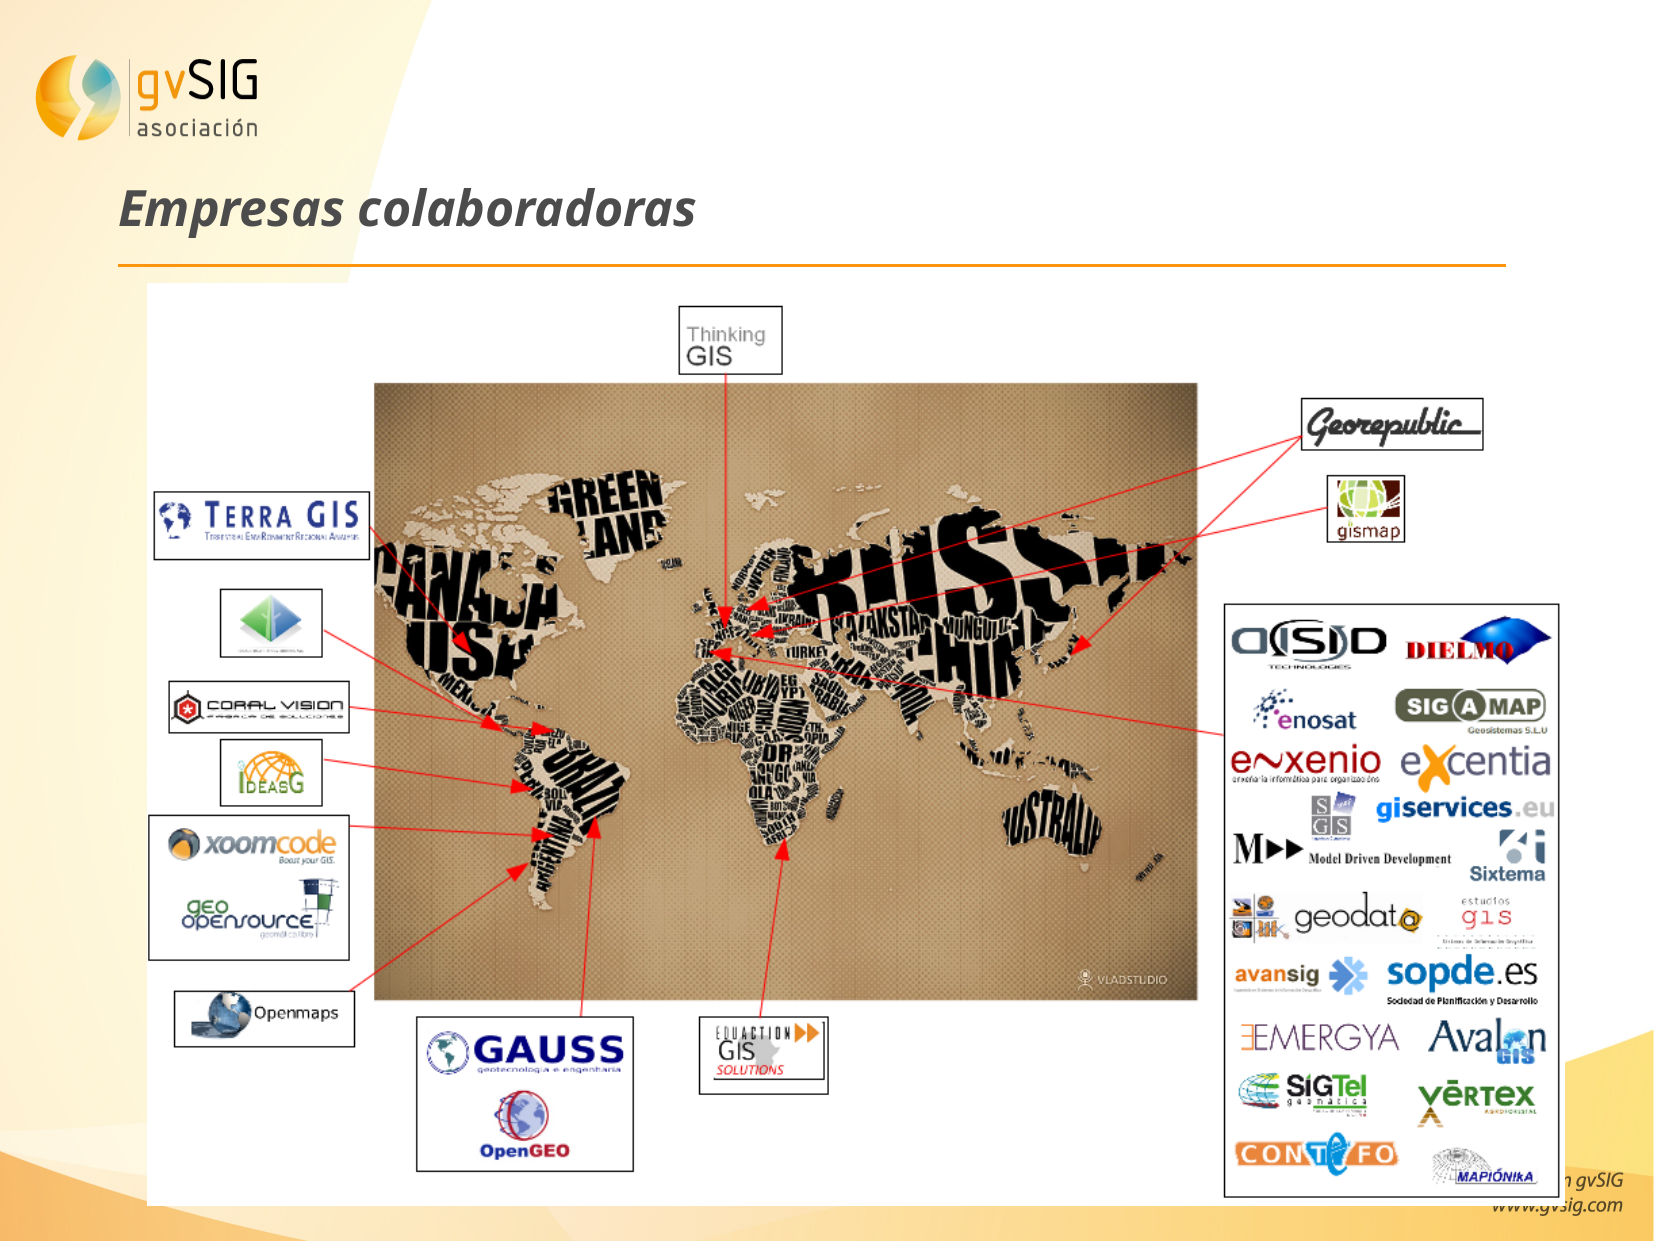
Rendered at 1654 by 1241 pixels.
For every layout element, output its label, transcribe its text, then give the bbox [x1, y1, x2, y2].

text_box Empresas colaboradoras [118, 177, 1418, 237]
picture [0, 0, 1654, 1241]
